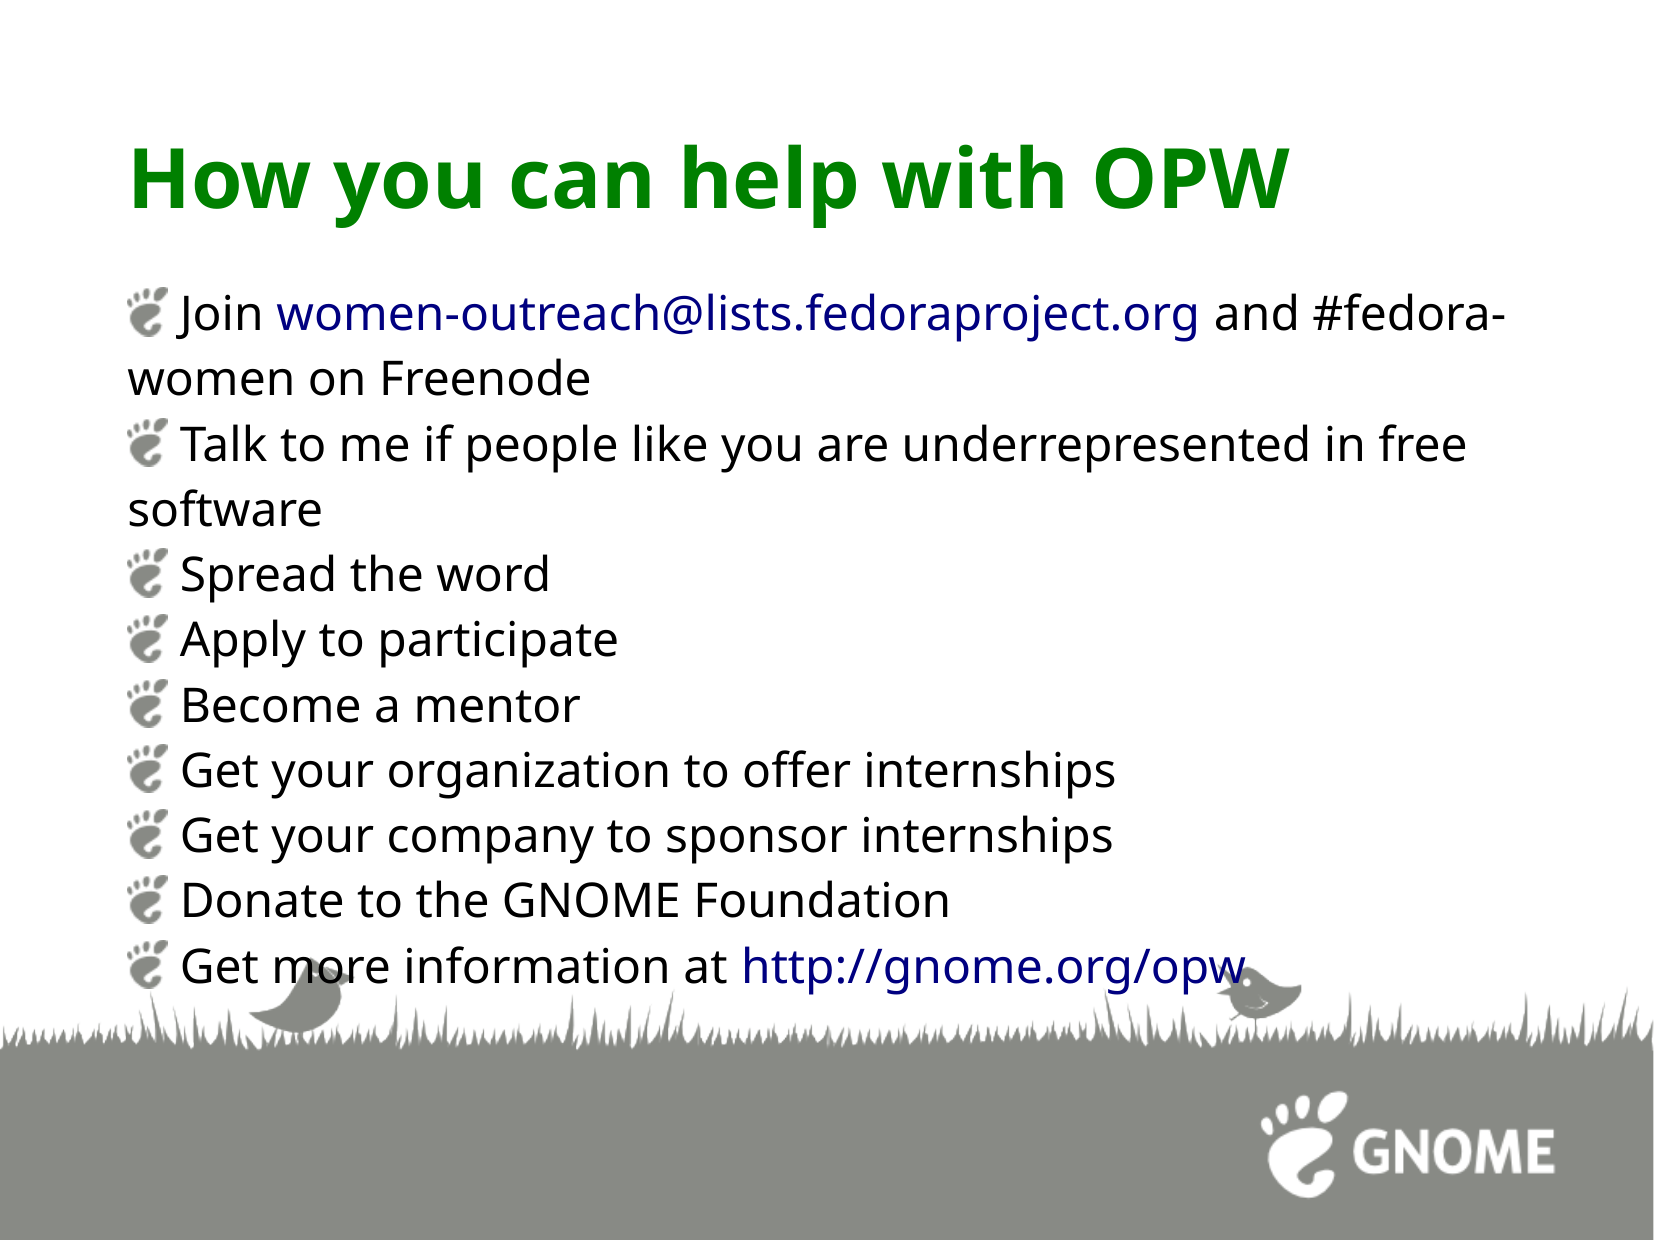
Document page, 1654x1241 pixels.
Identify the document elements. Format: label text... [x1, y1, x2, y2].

text_box Join women-outreach@lists.fedoraproject.org and #fedora-women on Freenode Talk to me if people like you are underrepresented in free software Spread the word Apply to participate Become a mentor Get your organization to offer internships Get your company to sponsor internships Donate to the GNOME Foundation Get more information at http://gnome.org/opw [112, 272, 1654, 1005]
text_box How you can help with OPW [112, 112, 1654, 239]
picture [0, 0, 1654, 1241]
